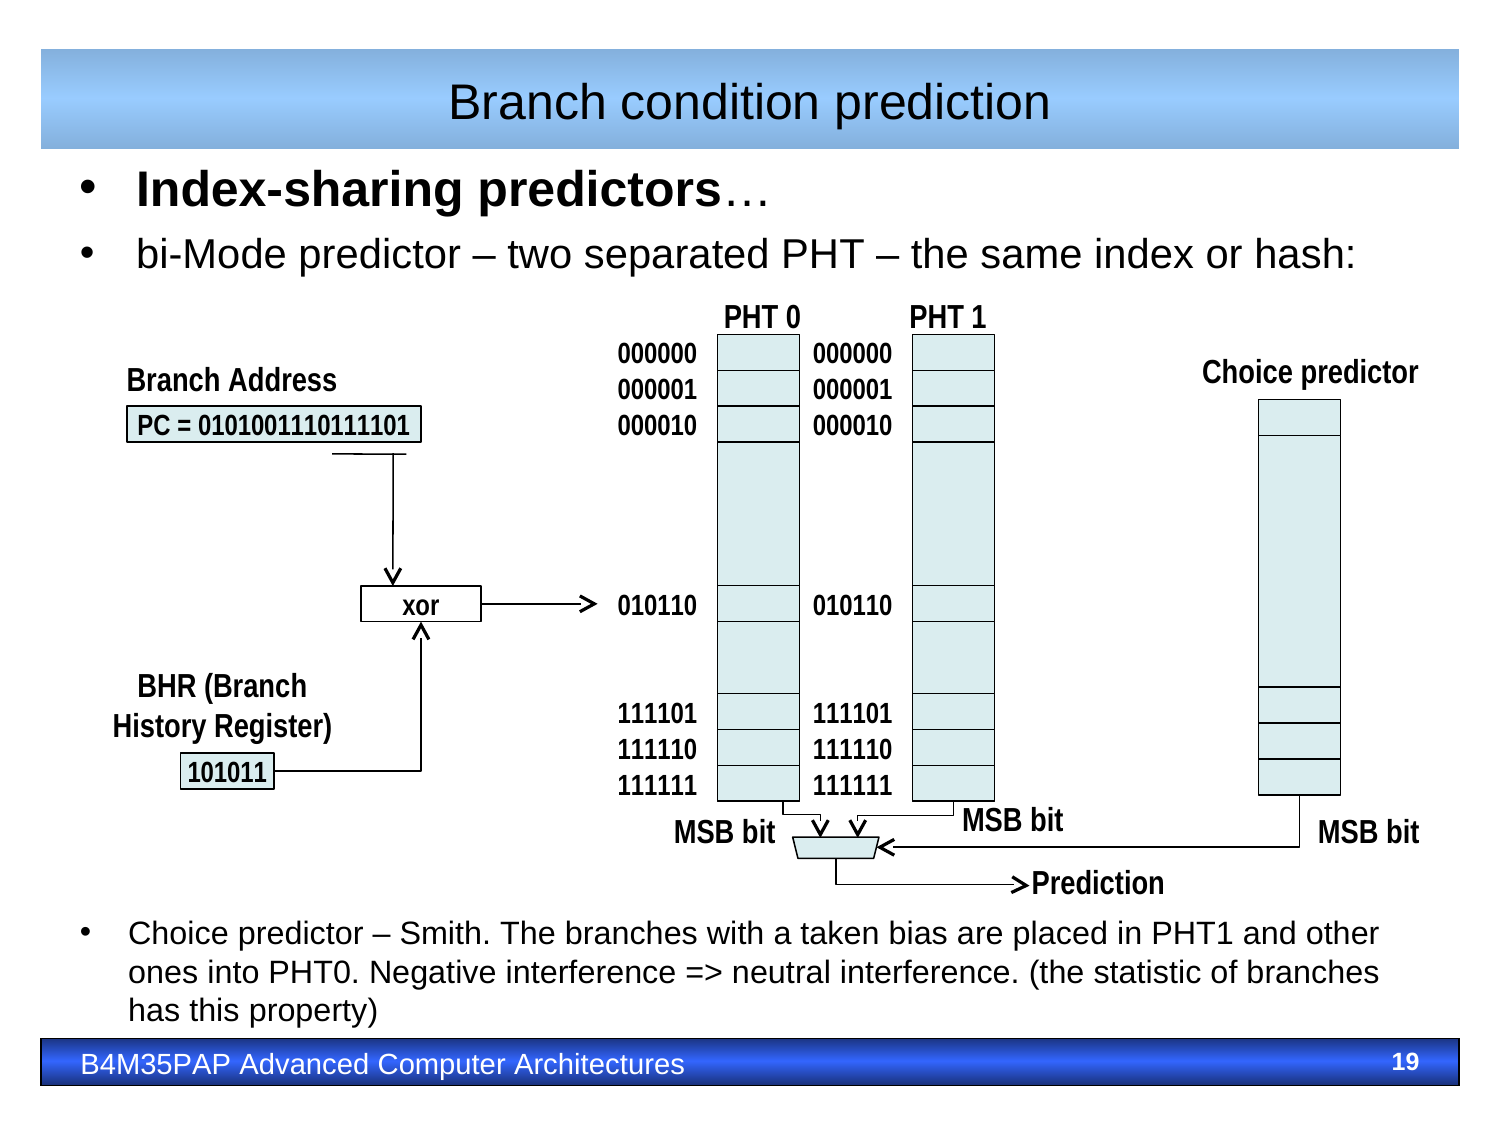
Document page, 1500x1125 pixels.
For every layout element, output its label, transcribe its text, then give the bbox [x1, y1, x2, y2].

text_box 111110 [597, 730, 718, 766]
text_box PC = 0101001110111101 [126, 406, 421, 442]
text_box [717, 343, 800, 802]
text_box MSB bit [947, 790, 1079, 846]
list Choice predictor – Smith. The branches with a taken bias are placed in PHT1 and other ones into PHT0. Negative interference => neutral interference. (the statistic of branches has this property) [64, 904, 1436, 1036]
text_box 000010 [792, 406, 913, 442]
title Branch condition prediction [41, 49, 1459, 149]
list Index-sharing predictors… bi-Mode predictor – two separated PHT – the same index or hash: [64, 148, 1436, 305]
text_box [1258, 399, 1341, 795]
text_box BHR (Branch History Register) [84, 656, 362, 753]
text_box 010110 [597, 585, 718, 622]
text_box 000000 [792, 334, 913, 370]
text_box Branch Address [93, 350, 371, 406]
text_box Prediction [1016, 853, 1181, 904]
text_box 000000 [597, 334, 718, 370]
text_box 000010 [597, 406, 718, 442]
text_box 111111 [597, 766, 718, 802]
text_box PHT 1 [894, 287, 1002, 343]
text_box 000001 [597, 370, 718, 406]
text_box PHT 0 [708, 287, 817, 343]
text_box 000001 [792, 370, 913, 406]
text_box 111101 [792, 693, 913, 730]
text_box xor [360, 585, 481, 622]
text_box 111110 [792, 730, 913, 766]
text_box Choice predictor [1187, 342, 1434, 398]
text_box [792, 837, 879, 859]
text_box 010110 [792, 585, 913, 622]
text_box 101011 [180, 752, 274, 789]
text_box MSB bit [659, 802, 791, 858]
text_box MSB bit [1303, 802, 1435, 858]
text_box 111111 [792, 766, 913, 802]
text_box 111101 [597, 693, 718, 730]
text_box [912, 343, 995, 802]
